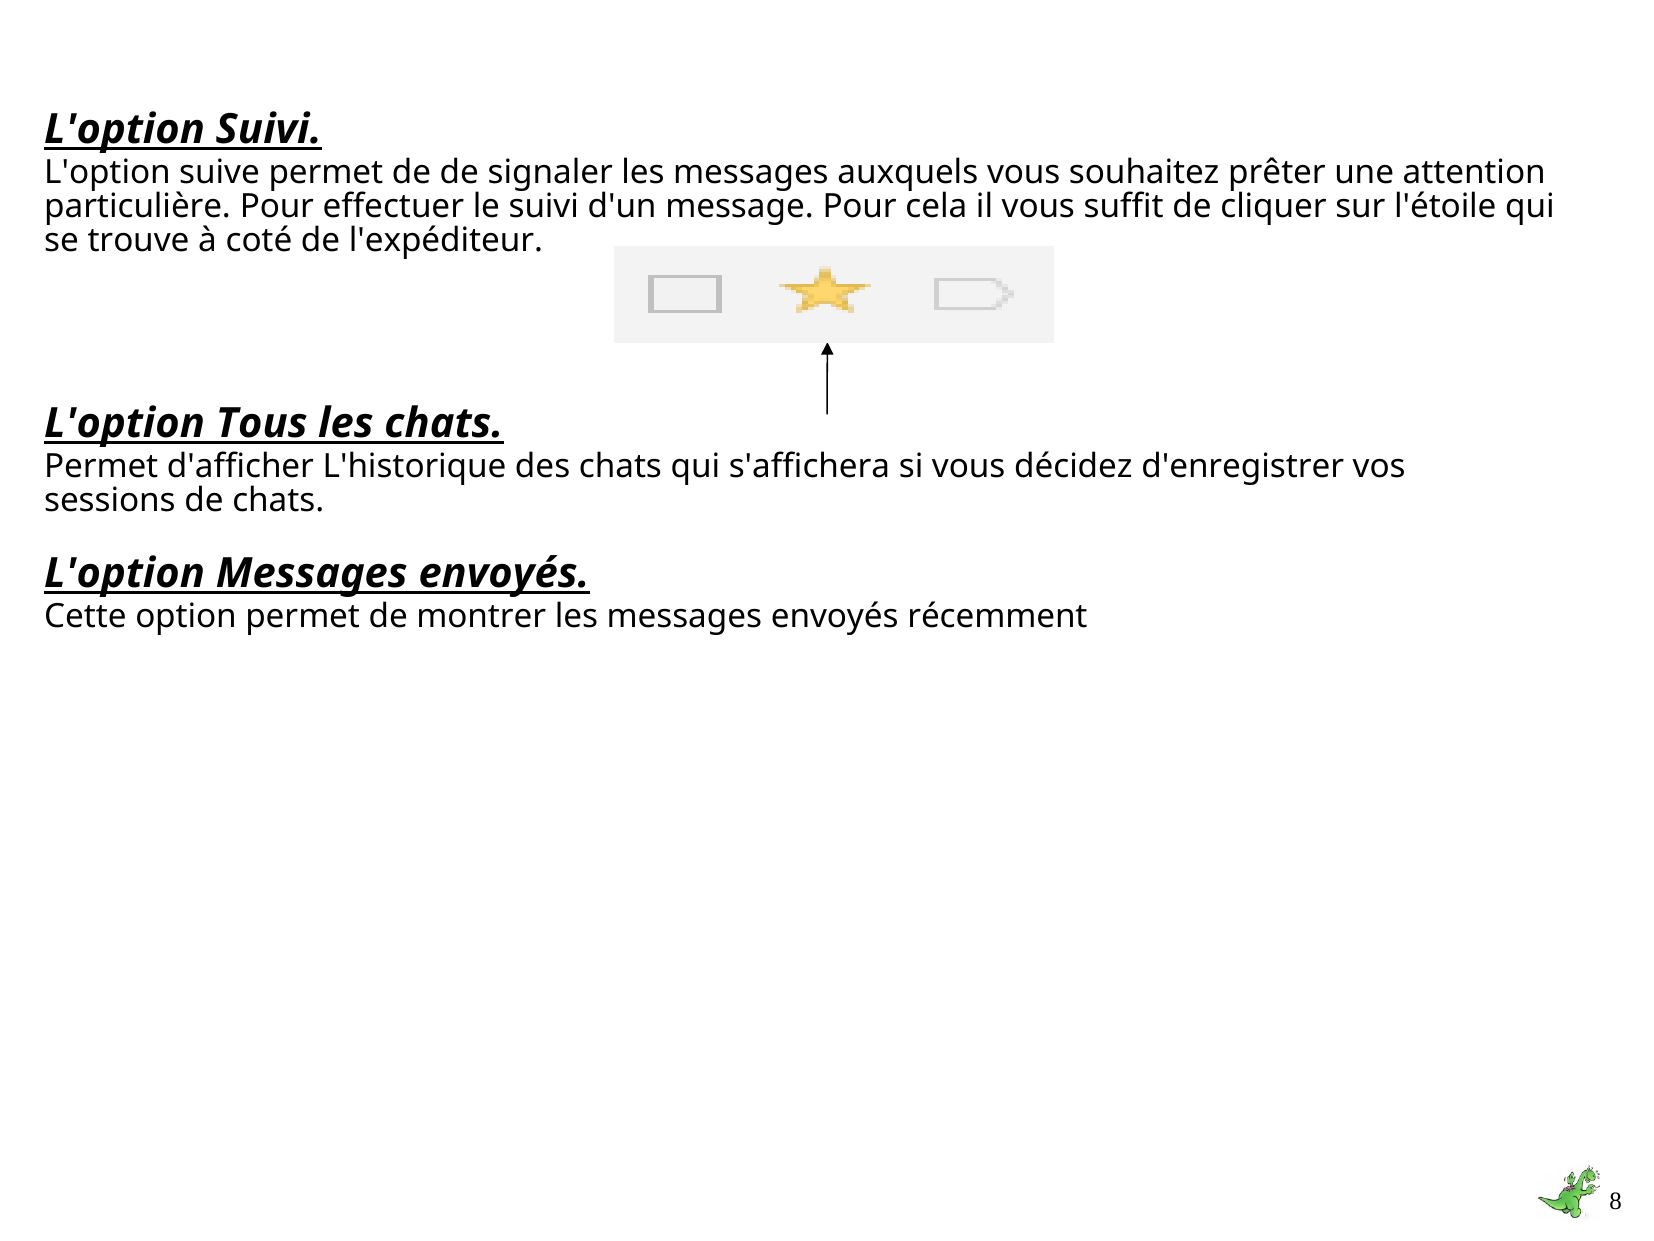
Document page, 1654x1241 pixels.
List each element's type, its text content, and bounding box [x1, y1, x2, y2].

text_box L'option Tous les chats. Permet d'afficher L'historique des chats qui s'affichera si vous décidez d'enregistrer vos sessions de chats. L'option Messages envoyés. Cette option permet de montrer les messages envoyés récemment [29, 413, 1565, 893]
picture [1536, 1163, 1600, 1220]
text_box L'option Suivi. L'option suive permet de de signaler les messages auxquels vous souhaitez prêter une attention particulière. Pour effectuer le suivi d'un message. Pour cela il vous suffit de cliquer sur l'étoile qui se trouve à coté de l'expéditeur. [29, 33, 1624, 272]
text_box 8 [1594, 1180, 1637, 1225]
picture [614, 246, 1054, 343]
